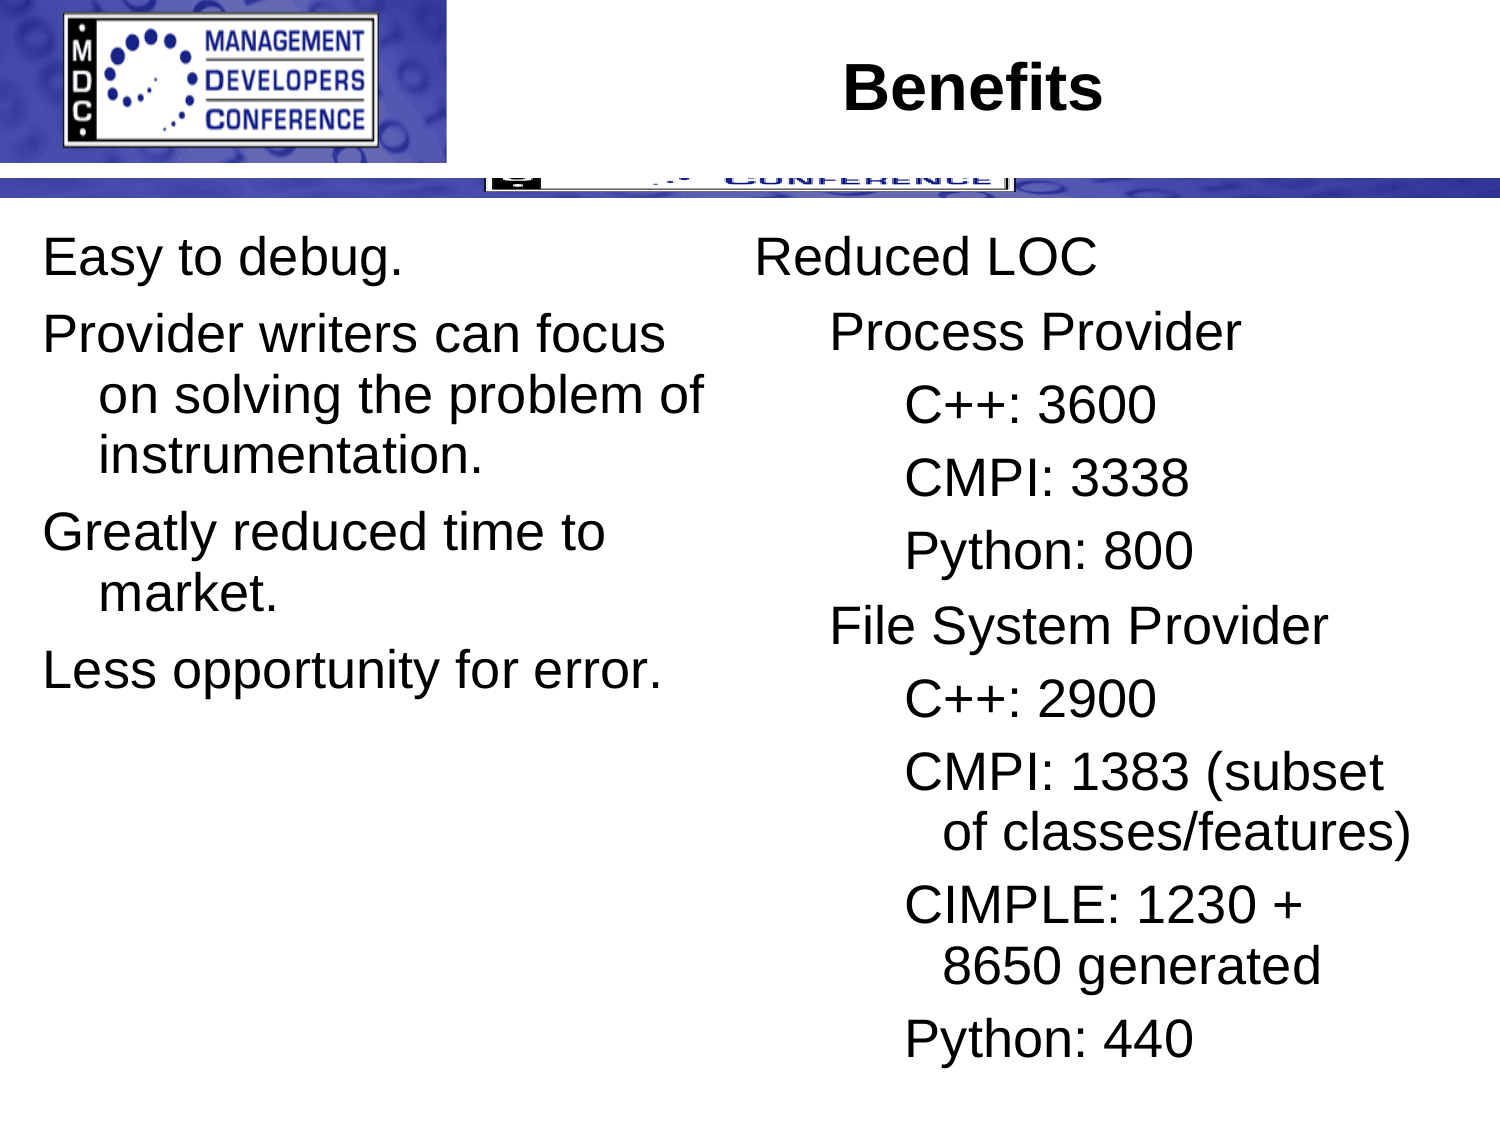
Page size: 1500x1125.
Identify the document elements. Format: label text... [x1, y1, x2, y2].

list Easy to debug. Provider writers can focus on solving the problem of instrumentation. Greatly reduced time to market. Less opportunity for error. [42, 226, 721, 1082]
picture [0, 0, 447, 163]
picture [0, 178, 1500, 198]
title Benefits [447, 0, 1500, 176]
list Reduced LOC Process Provider C++: 3600 CMPI: 3338 Python: 800 File System Provider C++: 2900 CMPI: 1383 (subset of classes/features) CIMPLE: 1230 + 8650 generated Python: 440 [754, 226, 1433, 1070]
